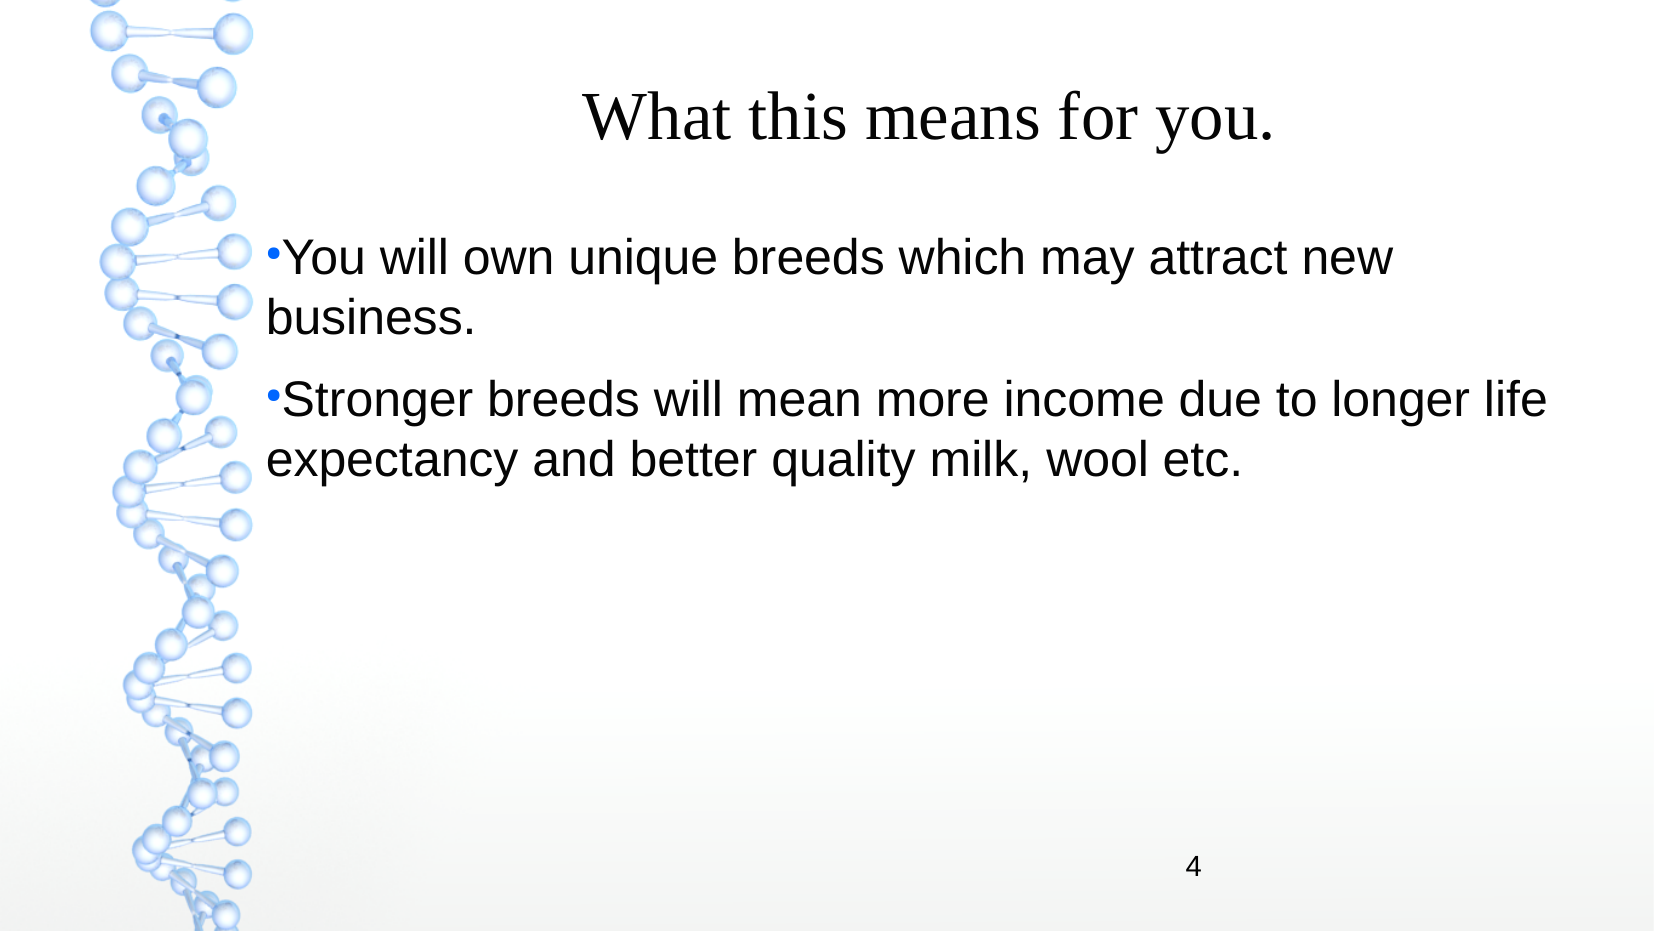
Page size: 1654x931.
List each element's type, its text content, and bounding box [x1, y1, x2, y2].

text_box [1185, 847, 1571, 912]
list You will own unique breeds which may attract new business. Stronger breeds will mean more income due to longer life expectancy and better quality milk, wool etc. [265, 224, 1595, 764]
title What this means for you. [265, 35, 1595, 189]
